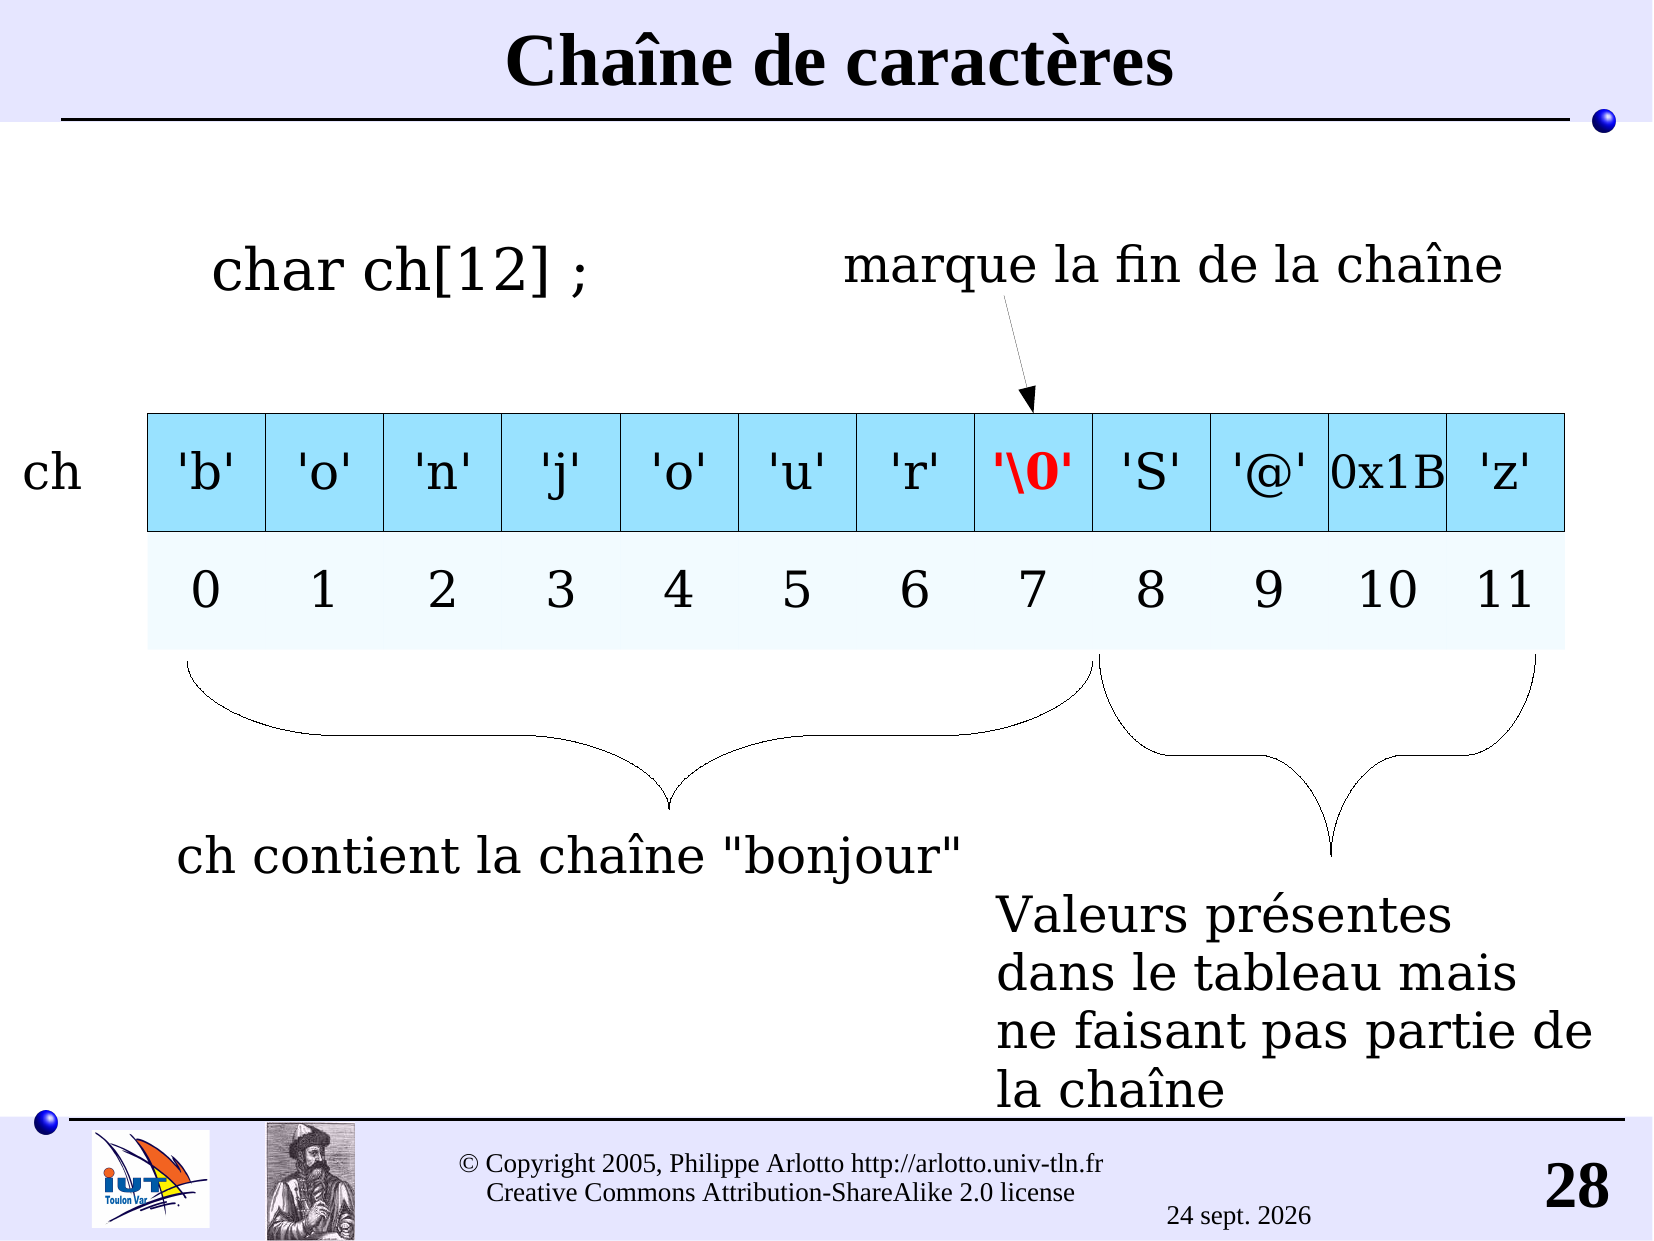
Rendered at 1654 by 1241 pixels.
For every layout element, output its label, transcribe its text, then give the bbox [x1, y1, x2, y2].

text_box 'r' [856, 413, 974, 531]
text_box 'j' [501, 413, 620, 531]
text_box 0 [147, 531, 265, 650]
text_box 5 [738, 531, 856, 650]
text_box 'u' [738, 413, 856, 531]
picture [265, 1122, 355, 1241]
text_box char ch[12] ; [211, 236, 591, 305]
text_box 'b' [147, 413, 266, 531]
text_box 'o' [620, 413, 738, 531]
text_box 2 [383, 531, 501, 650]
text_box 7 [974, 531, 1092, 650]
text_box 4 [620, 531, 738, 650]
text_box 8 [1092, 531, 1210, 650]
text_box 0x1B [1328, 413, 1446, 531]
text_box marque la fin de la chaîne [843, 236, 1506, 295]
text_box ch [22, 442, 119, 502]
text_box 'o' [266, 413, 383, 531]
text_box 10 [1328, 531, 1446, 650]
text_box 6 [856, 531, 974, 650]
text_box 'S' [1092, 413, 1210, 531]
text_box '\0' [974, 413, 1092, 531]
text_box 'n' [383, 413, 501, 531]
text_box 3 [501, 531, 620, 650]
title Chaîne de caractères [95, 11, 1585, 110]
text_box 11 [1446, 531, 1565, 650]
text_box 9 [1210, 531, 1328, 650]
text_box 1 [265, 531, 383, 650]
text_box 'z' [1446, 413, 1565, 531]
text_box '@' [1210, 413, 1328, 531]
text_box Valeurs présentes dans le tableau mais ne faisant pas partie de la chaîne [996, 885, 1595, 1119]
text_box ch contient la chaîne "bonjour" [176, 826, 965, 886]
